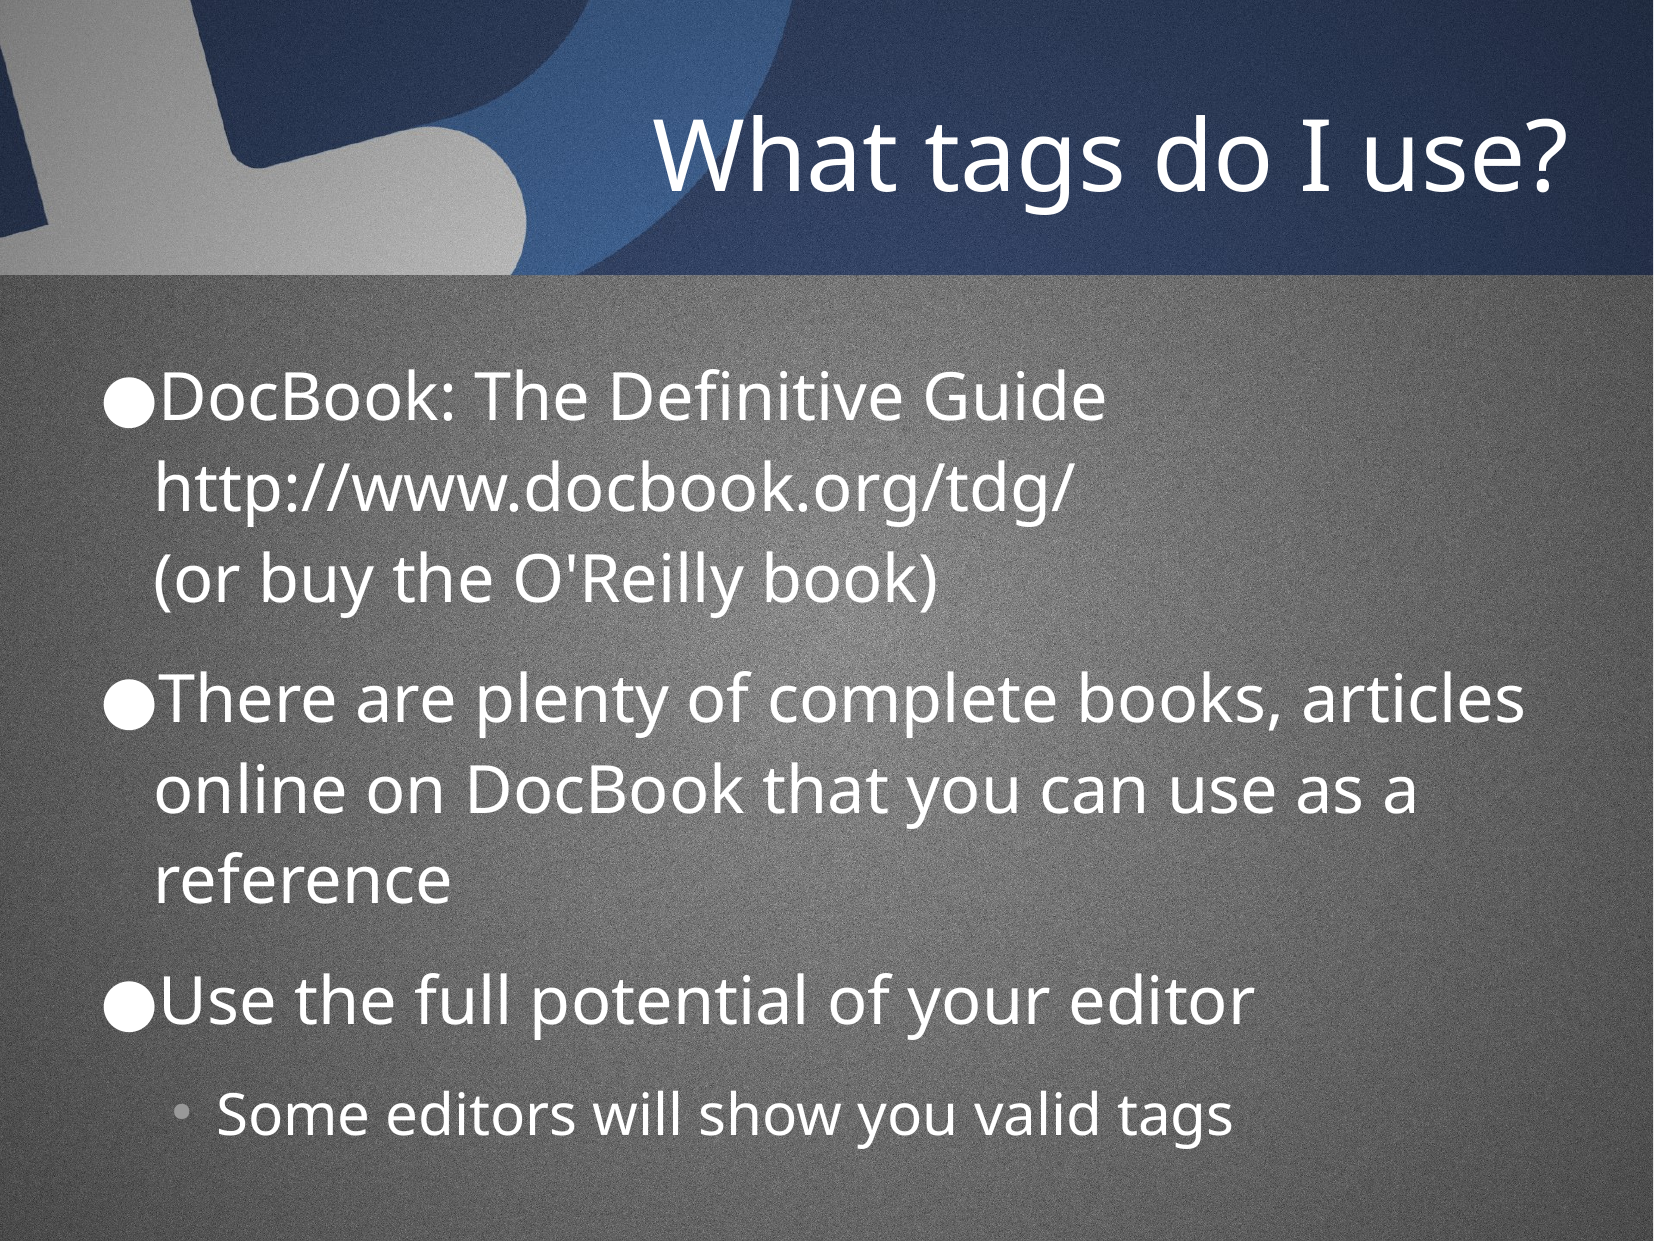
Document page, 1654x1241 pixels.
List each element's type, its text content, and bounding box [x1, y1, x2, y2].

title What tags do I use? [82, 49, 1571, 257]
list DocBook: The Definitive Guide http://www.docbook.org/tdg/ (or buy the O'Reilly book) There are plenty of complete books, articles online on DocBook that you can use as a reference Use the full potential of your editor Some editors will show you valid tags [82, 349, 1571, 1168]
picture [0, 0, 1654, 1241]
